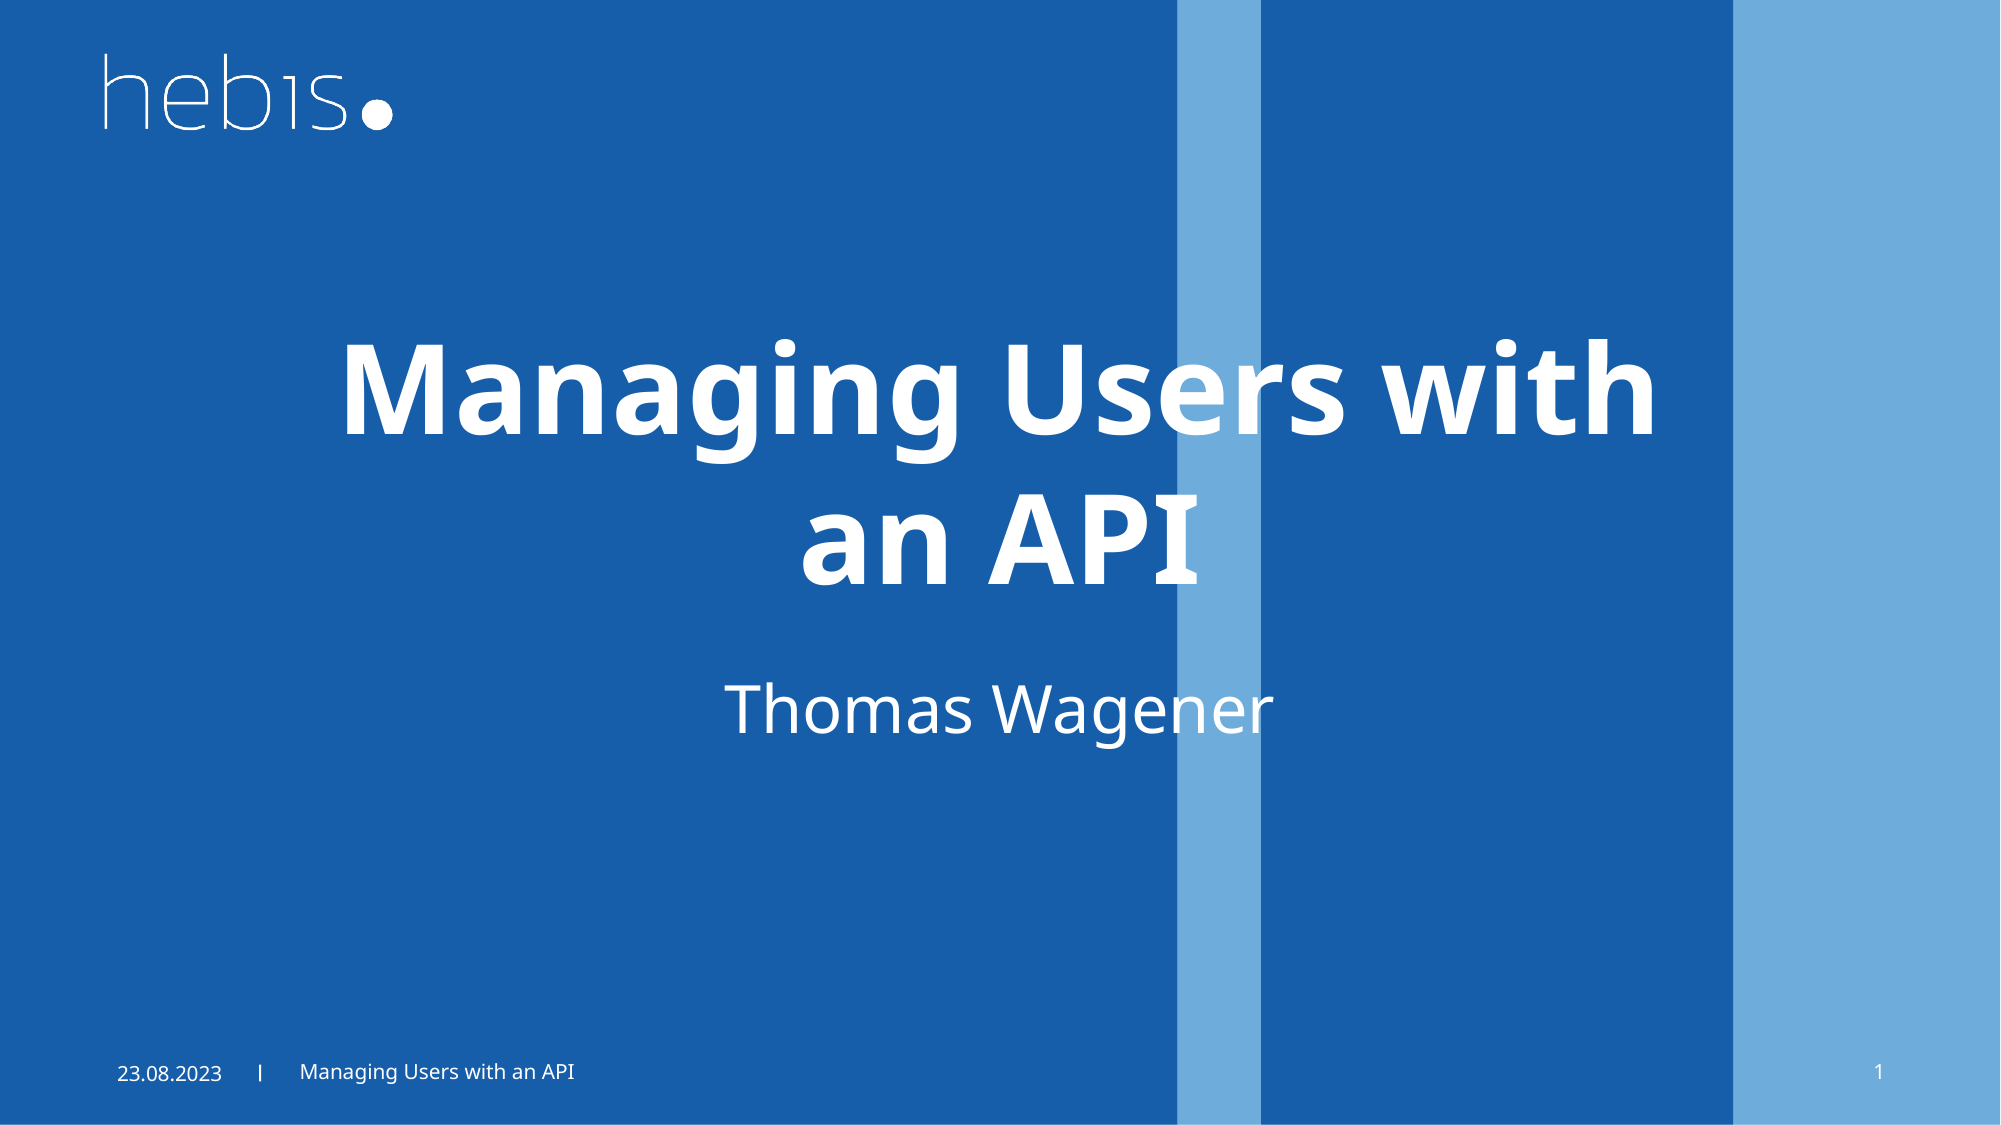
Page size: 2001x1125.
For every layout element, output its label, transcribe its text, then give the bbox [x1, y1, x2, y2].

list Thomas Wagener [137, 659, 1863, 827]
picture [0, 0, 2001, 1125]
title Managing Users with an API [137, 313, 1863, 617]
slide_number 23.08.2023 [102, 1042, 271, 1103]
